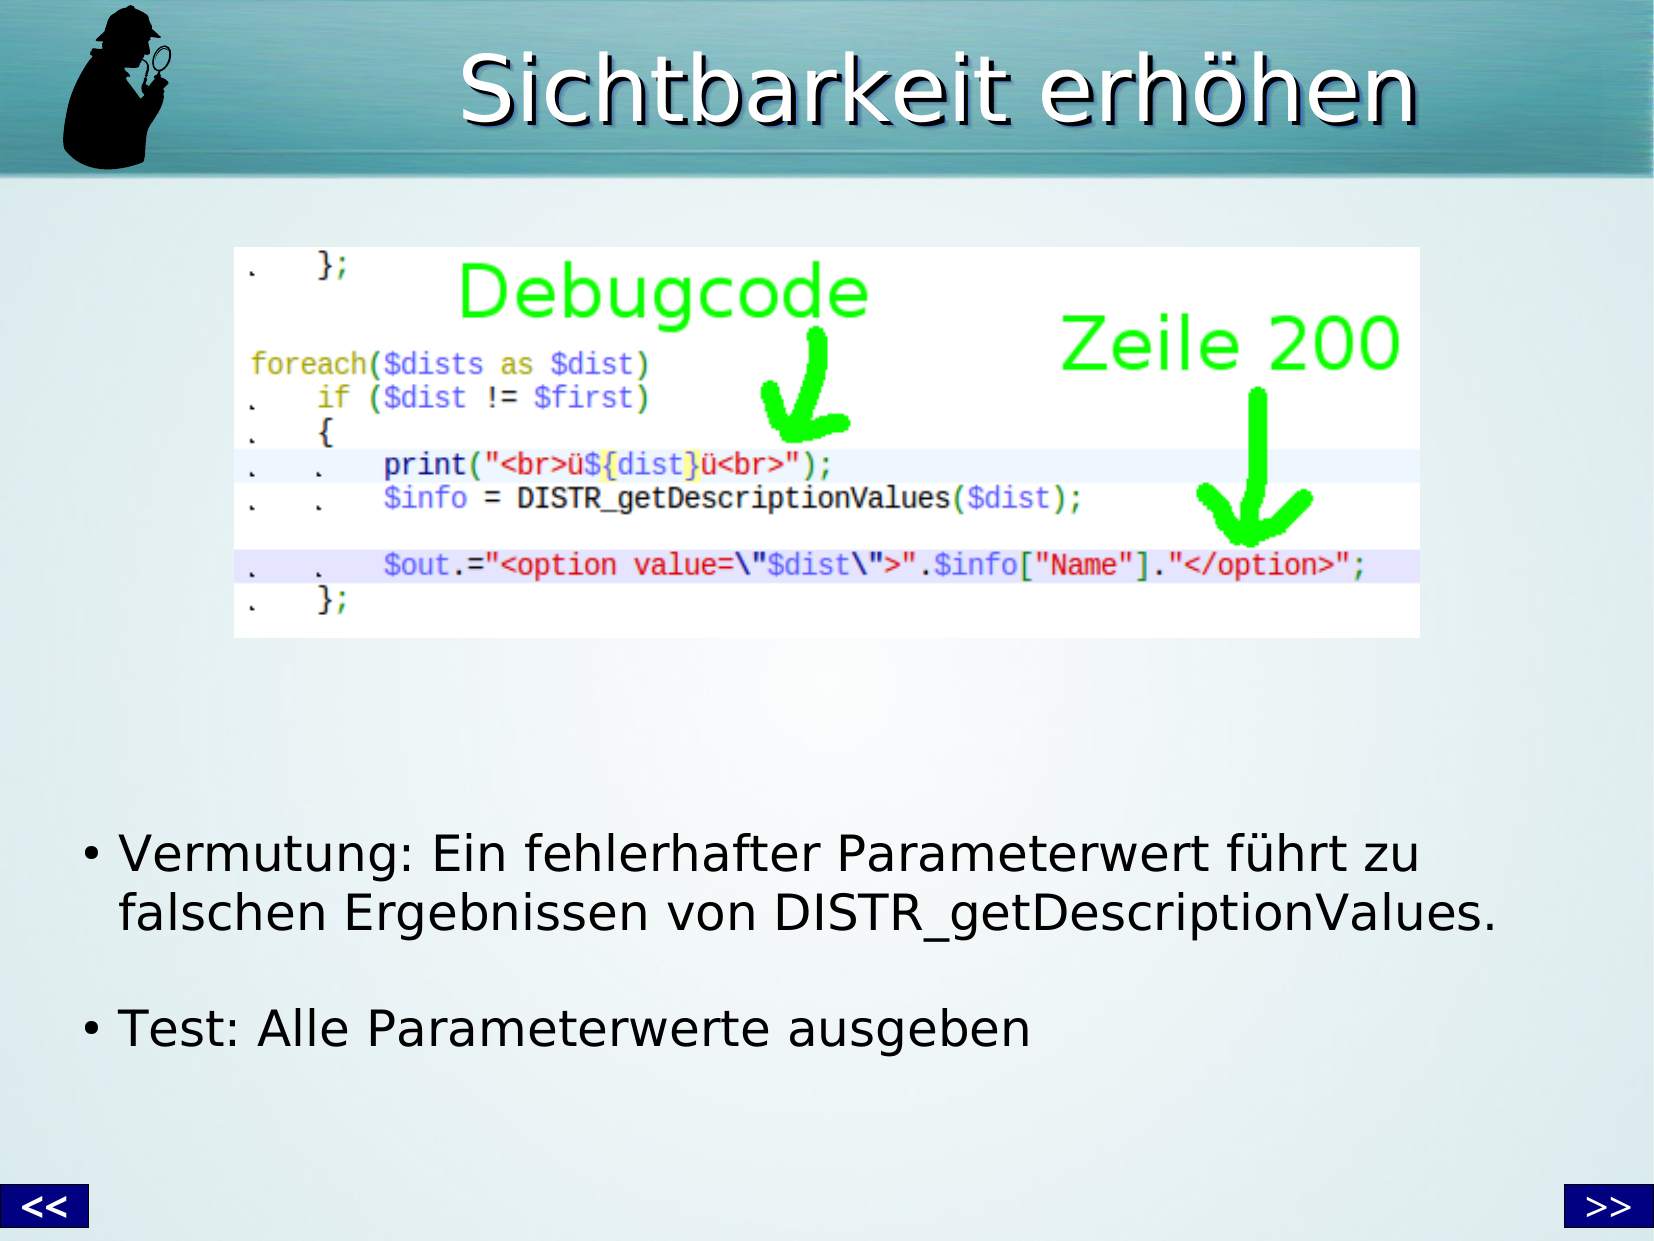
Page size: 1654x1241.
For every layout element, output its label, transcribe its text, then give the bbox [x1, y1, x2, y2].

text_box Vermutung: Ein fehlerhafter Parameterwert führt zu falschen Ergebnissen von DISTR_getDescriptionValues. Test: Alle Parameterwerte ausgeben [47, 744, 1595, 1140]
picture [0, 0, 1654, 1241]
title Sichtbarkeit erhöhen [224, 2, 1654, 178]
